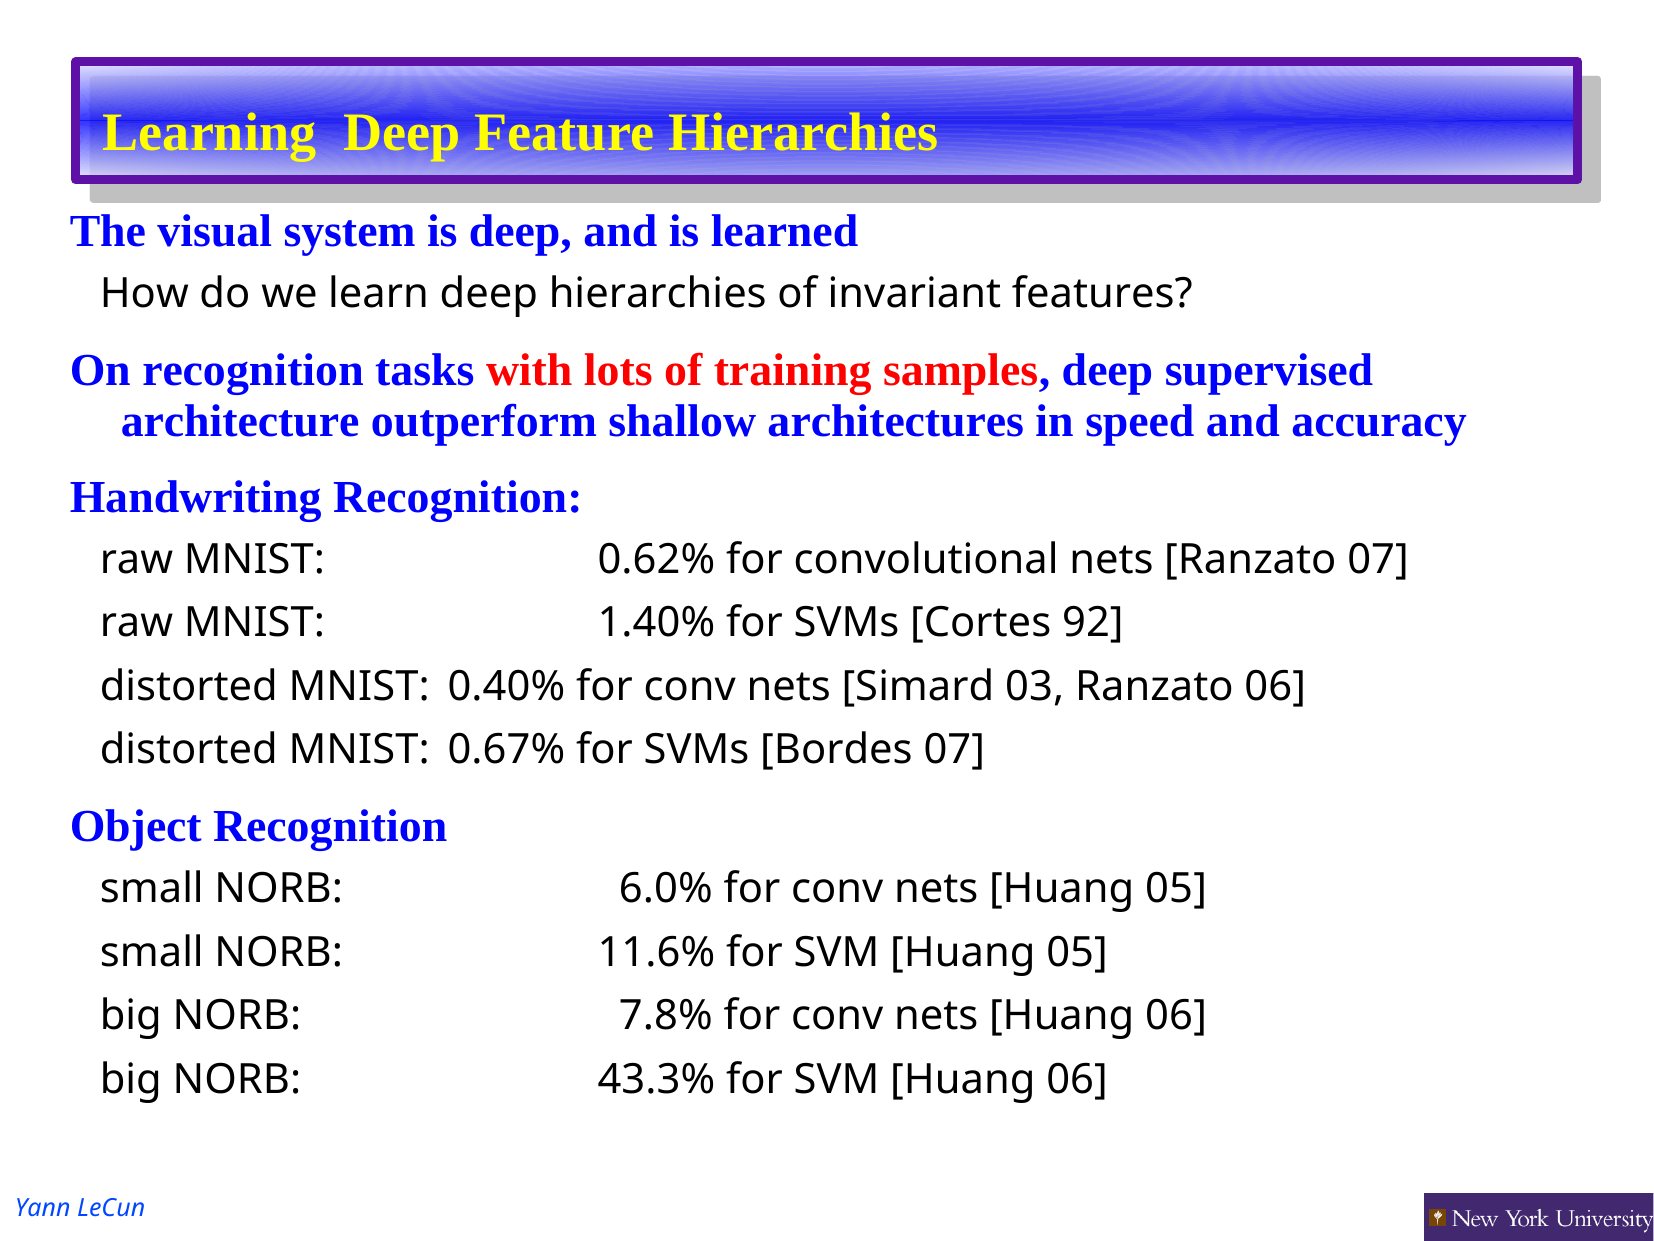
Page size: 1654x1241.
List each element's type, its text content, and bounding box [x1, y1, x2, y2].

title Learning Deep Feature Hierarchies [75, 61, 1578, 180]
picture [1424, 1193, 1654, 1241]
list The visual system is deep, and is learned How do we learn deep hierarchies of invariant features? On recognition tasks with lots of training samples, deep supervised architecture outperform shallow architectures in speed and accuracy Handwriting Recognition: raw MNIST: 0.62% for convolutional nets [Ranzato 07] raw MNIST: 1.40% for SVMs [Cortes 92] distorted MNIST: 0.40% for conv nets [Simard 03, Ranzato 06] distorted MNIST: 0.67% for SVMs [Bordes 07] Object Recognition small NORB: 6.0% for conv nets [Huang 05] small NORB: 11.6% for SVM [Huang 05] big NORB: 7.8% for conv nets [Huang 06] big NORB: 43.3% for SVM [Huang 06] [69, 205, 1607, 1177]
